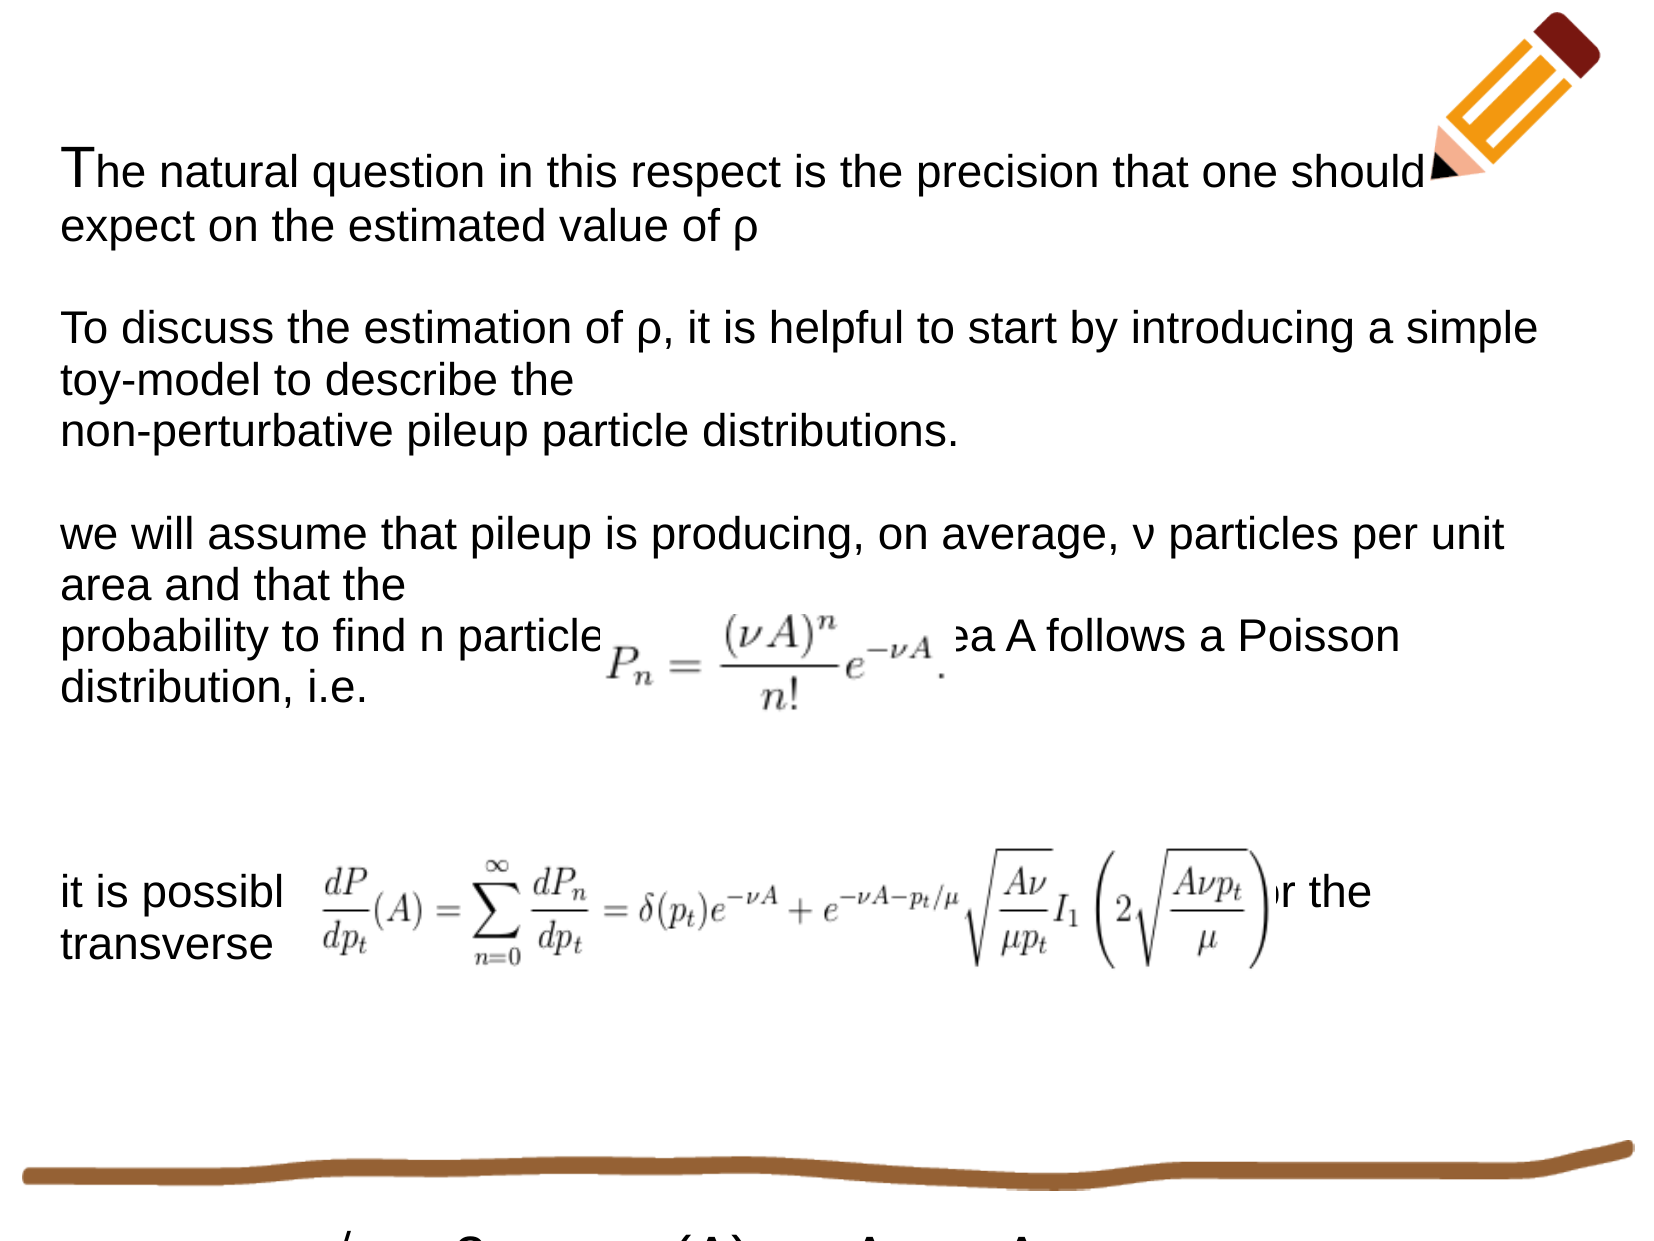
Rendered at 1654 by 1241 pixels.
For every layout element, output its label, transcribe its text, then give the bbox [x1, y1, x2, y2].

picture [1546, 1140, 1635, 1191]
subtitle The natural question in this respect is the precision that one should expect on the estimated value of ρ To discuss the estimation of ρ, it is helpful to start by introducing a simple toy-model to describe the non-perturbative pileup particle distributions. we will assume that pileup is producing, on average, ν particles per unit area and that the probability to find n particles in a patch of area A follows a Poisson distribution, i.e. it is possible to compute the overall probability distribution for the transverse momentum in the patch. One finds ;ρ = μν , √σ = 2νμ ,p t(A) = ρA ± σ A [60, 135, 1546, 1241]
picture [285, 834, 1276, 1006]
picture [600, 614, 956, 719]
picture [1430, 12, 1601, 181]
picture [22, 1140, 60, 1191]
